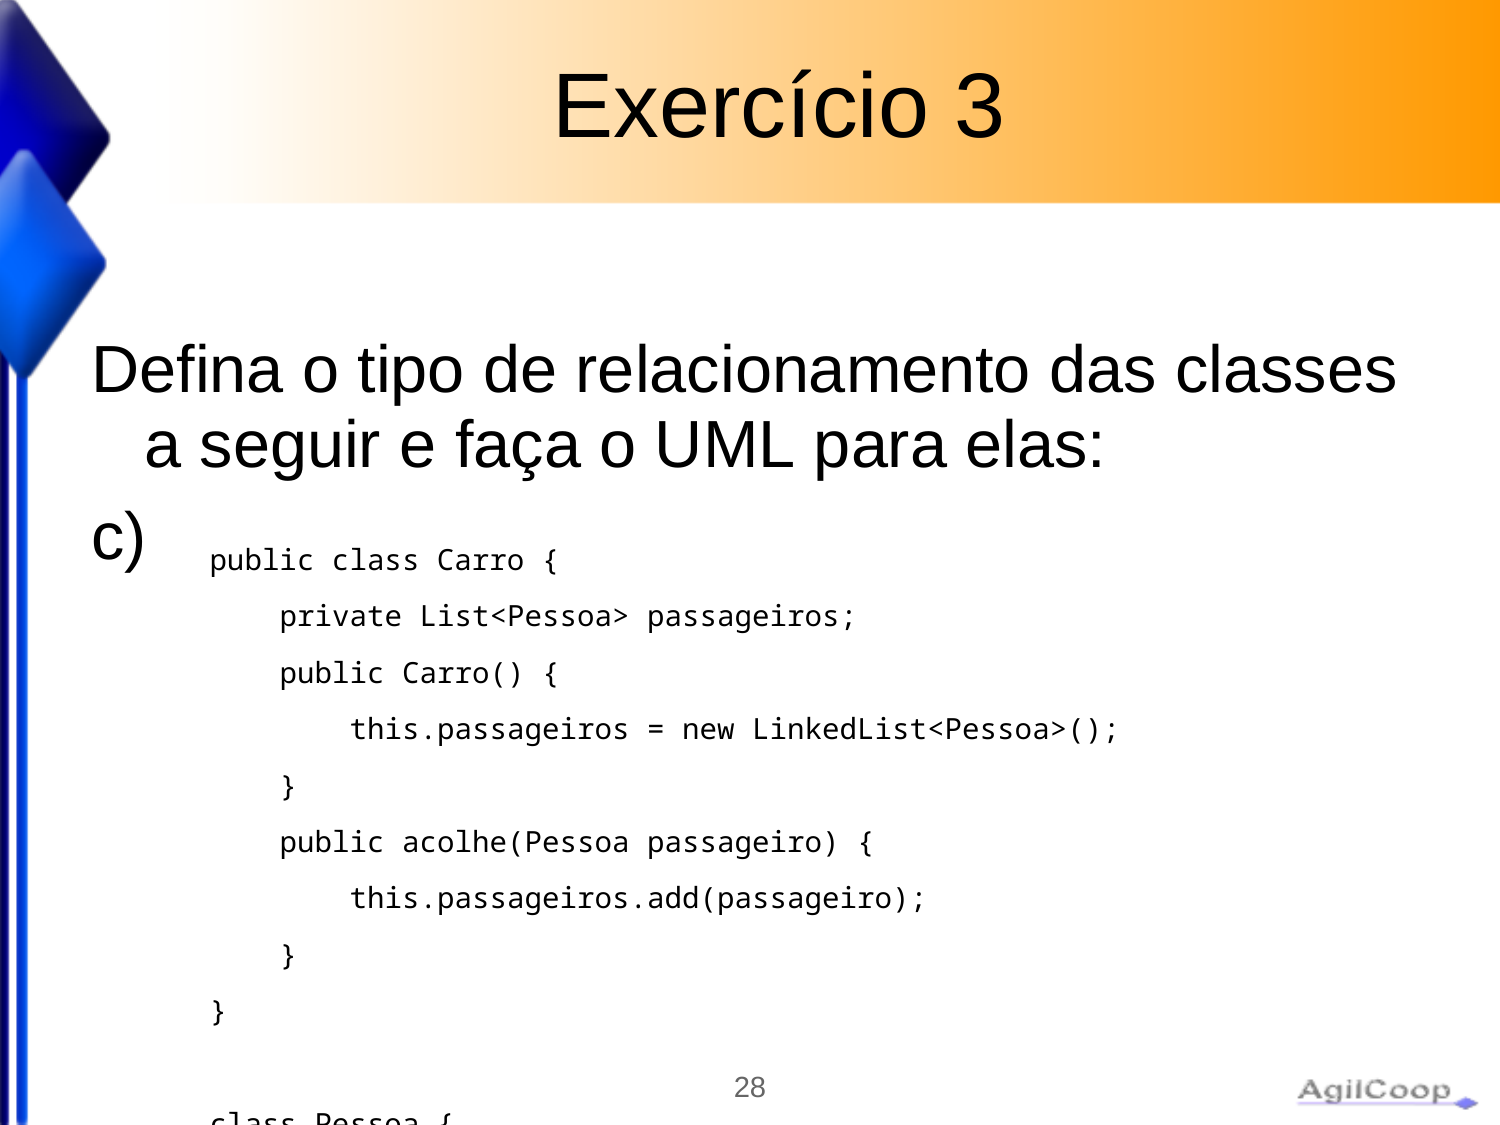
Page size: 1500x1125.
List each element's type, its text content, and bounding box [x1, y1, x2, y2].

title Exercício 3 [58, 24, 1500, 188]
picture [417, 1121, 444, 1125]
picture [268, 1121, 283, 1125]
picture [214, 1121, 234, 1125]
picture [237, 1121, 256, 1125]
list Defina o tipo de relacionamento das classes a seguir e faça o UML para elas: c) [59, 324, 1418, 582]
picture [399, 1121, 414, 1125]
picture [285, 1121, 317, 1125]
picture [355, 1121, 371, 1125]
picture [373, 1121, 387, 1125]
list public class Carro { private List<Pessoa> passageiros; public Carro() { this.passageiros = new LinkedList<Pessoa>(); } public acolhe(Pessoa passageiro) { this.passageiros.add(passageiro); } } class Pessoa { } [177, 582, 1418, 1121]
picture [0, 0, 1500, 1125]
